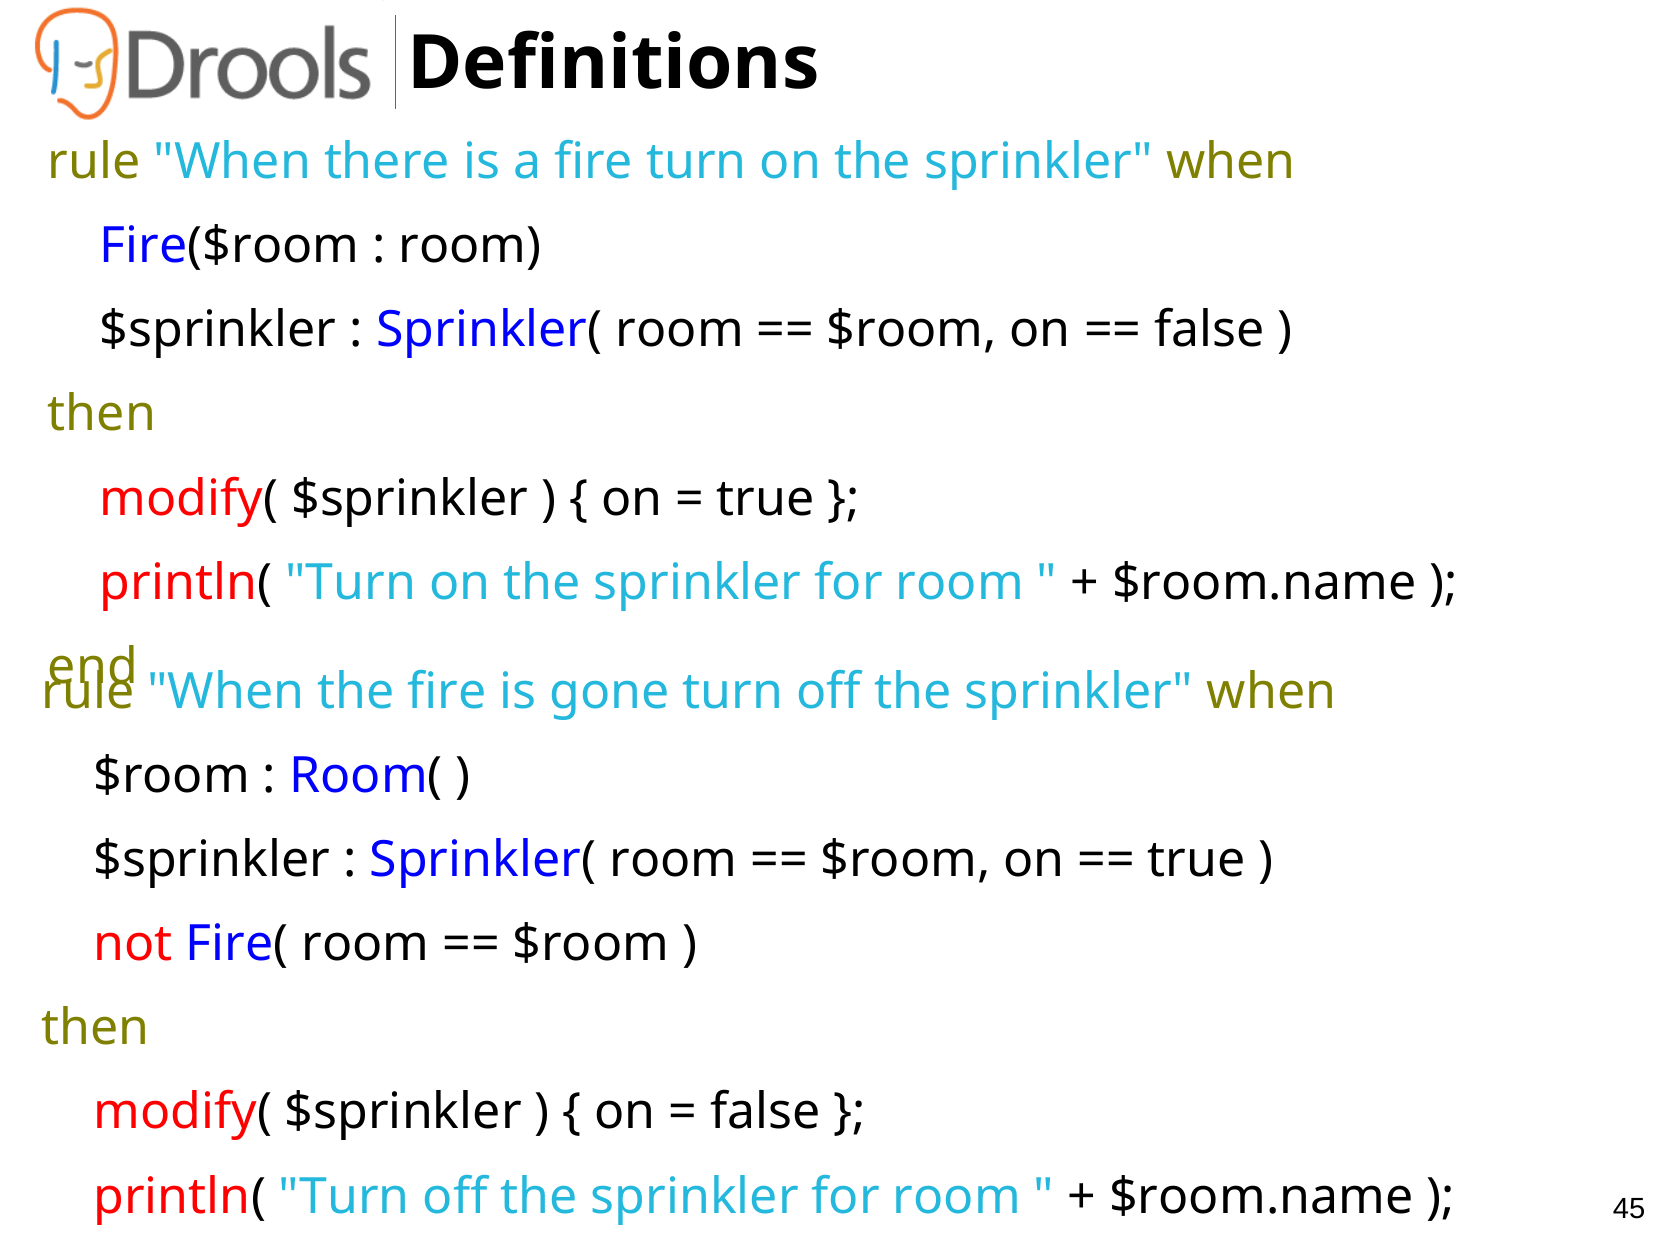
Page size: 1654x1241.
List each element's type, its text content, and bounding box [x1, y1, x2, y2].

list rule "When the fire is gone turn off the sprinkler" when $room : Room( ) $sprinkler : Sprinkler( room == $room, on == true ) not Fire( room == $room ) then modify( $sprinkler ) { on = false }; println( "Turn off the sprinkler for room " + $room.name ); end [41, 654, 1548, 1241]
title Definitions [407, 6, 1618, 113]
picture [29, 0, 384, 126]
list rule "When there is a fire turn on the sprinkler" when Fire($room : room) $sprinkler : Sprinkler( room == $room, on == false ) then modify( $sprinkler ) { on = true }; println( "Turn on the sprinkler for room " + $room.name ); end [47, 125, 1648, 682]
